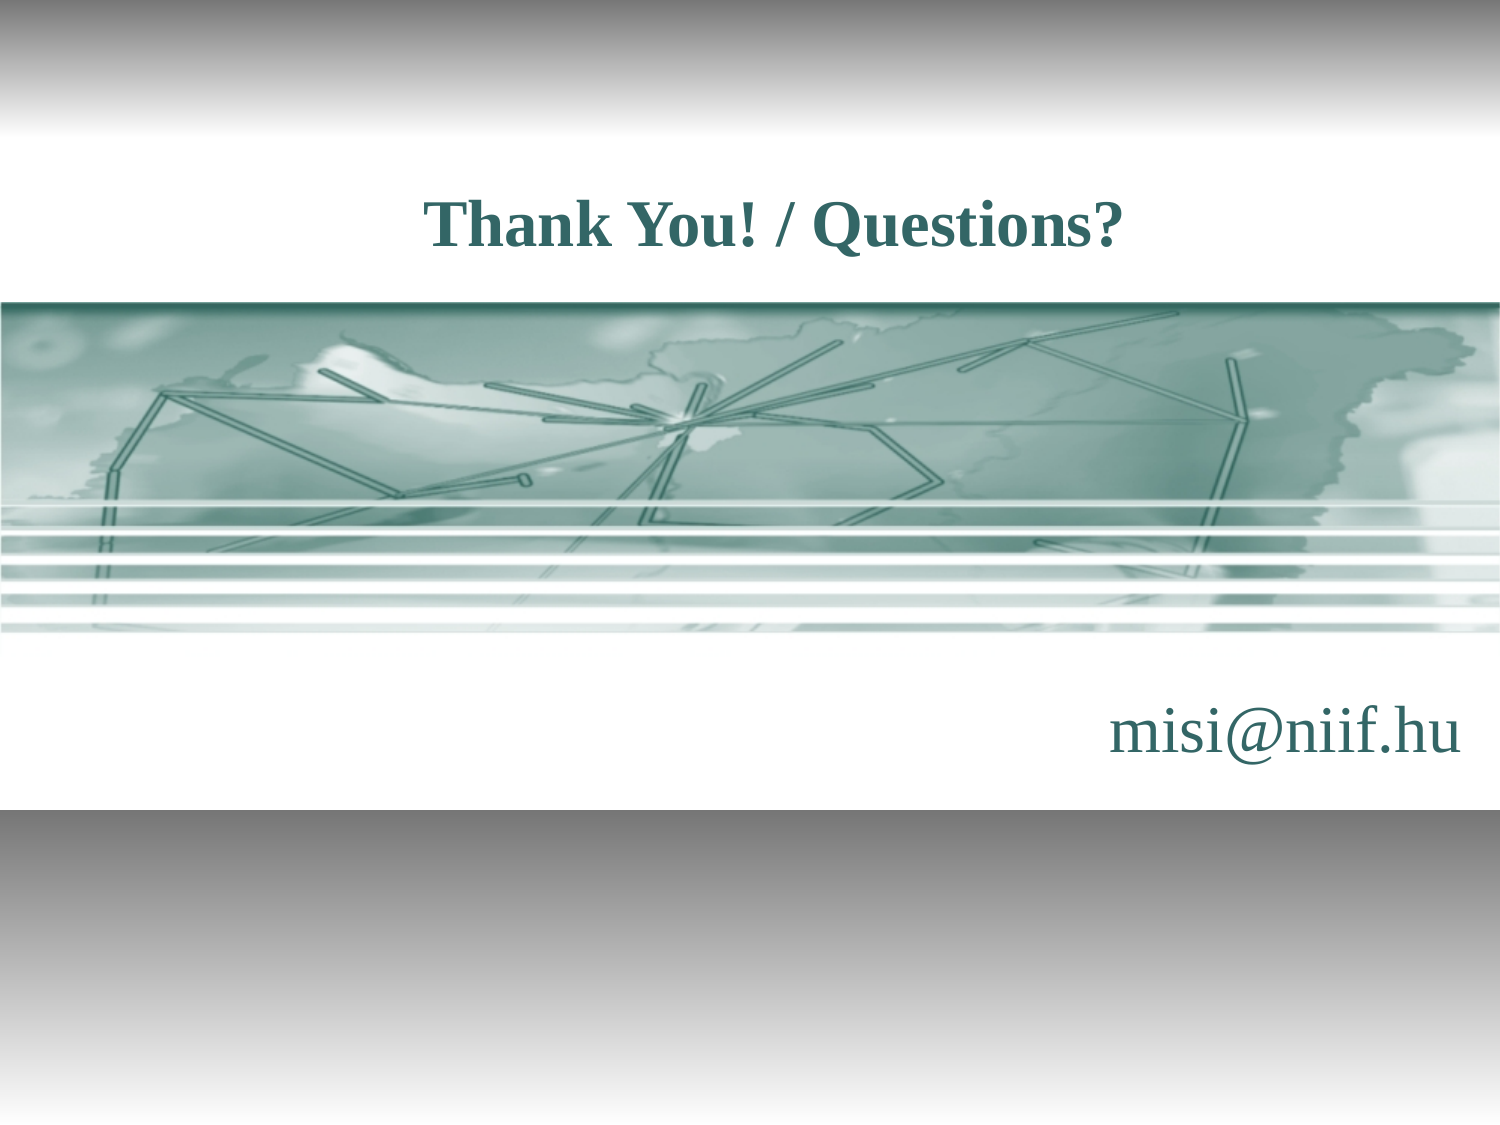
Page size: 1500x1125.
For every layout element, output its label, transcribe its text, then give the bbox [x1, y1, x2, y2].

text_box misi@niif.hu [614, 687, 1478, 929]
title Thank You! / Questions? [100, 172, 1451, 279]
picture [0, 302, 1500, 657]
